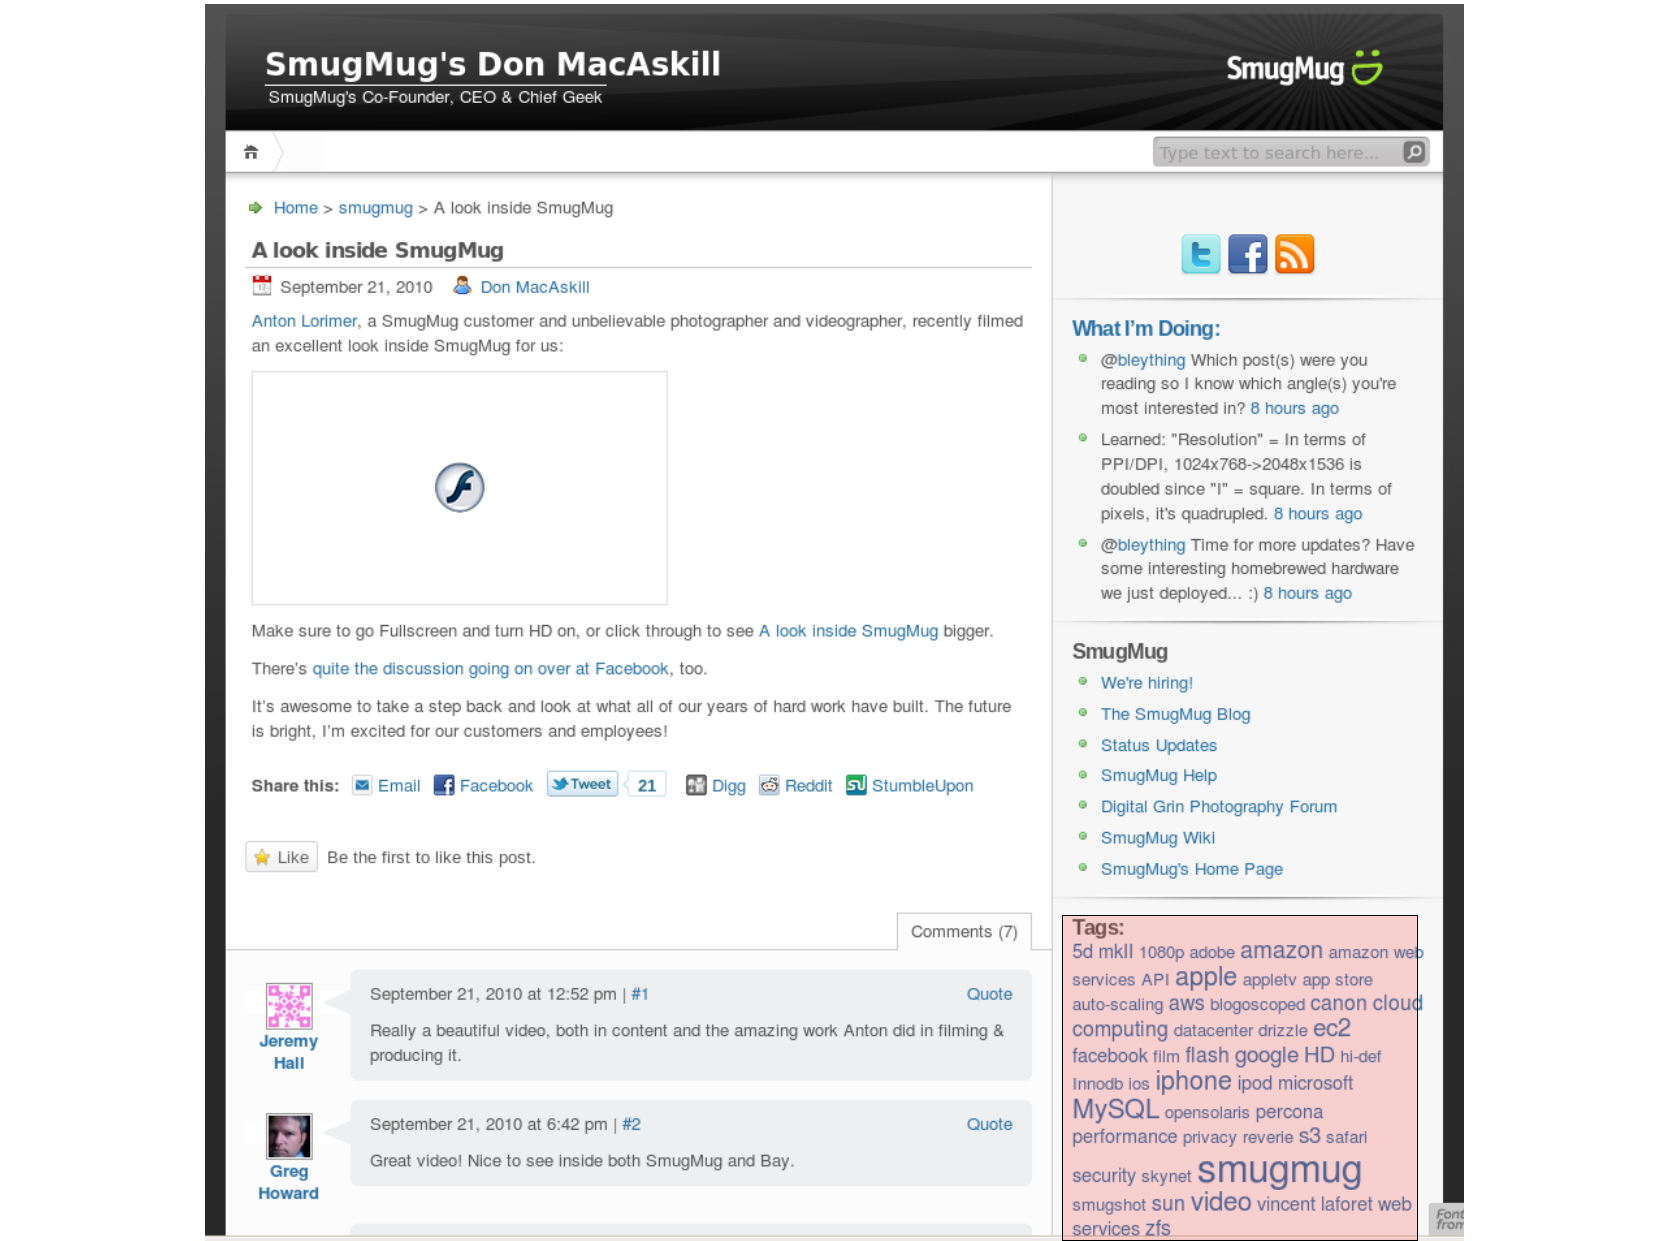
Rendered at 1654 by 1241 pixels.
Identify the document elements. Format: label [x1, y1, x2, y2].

text_box [1062, 915, 1418, 1241]
picture [205, 4, 1464, 1241]
